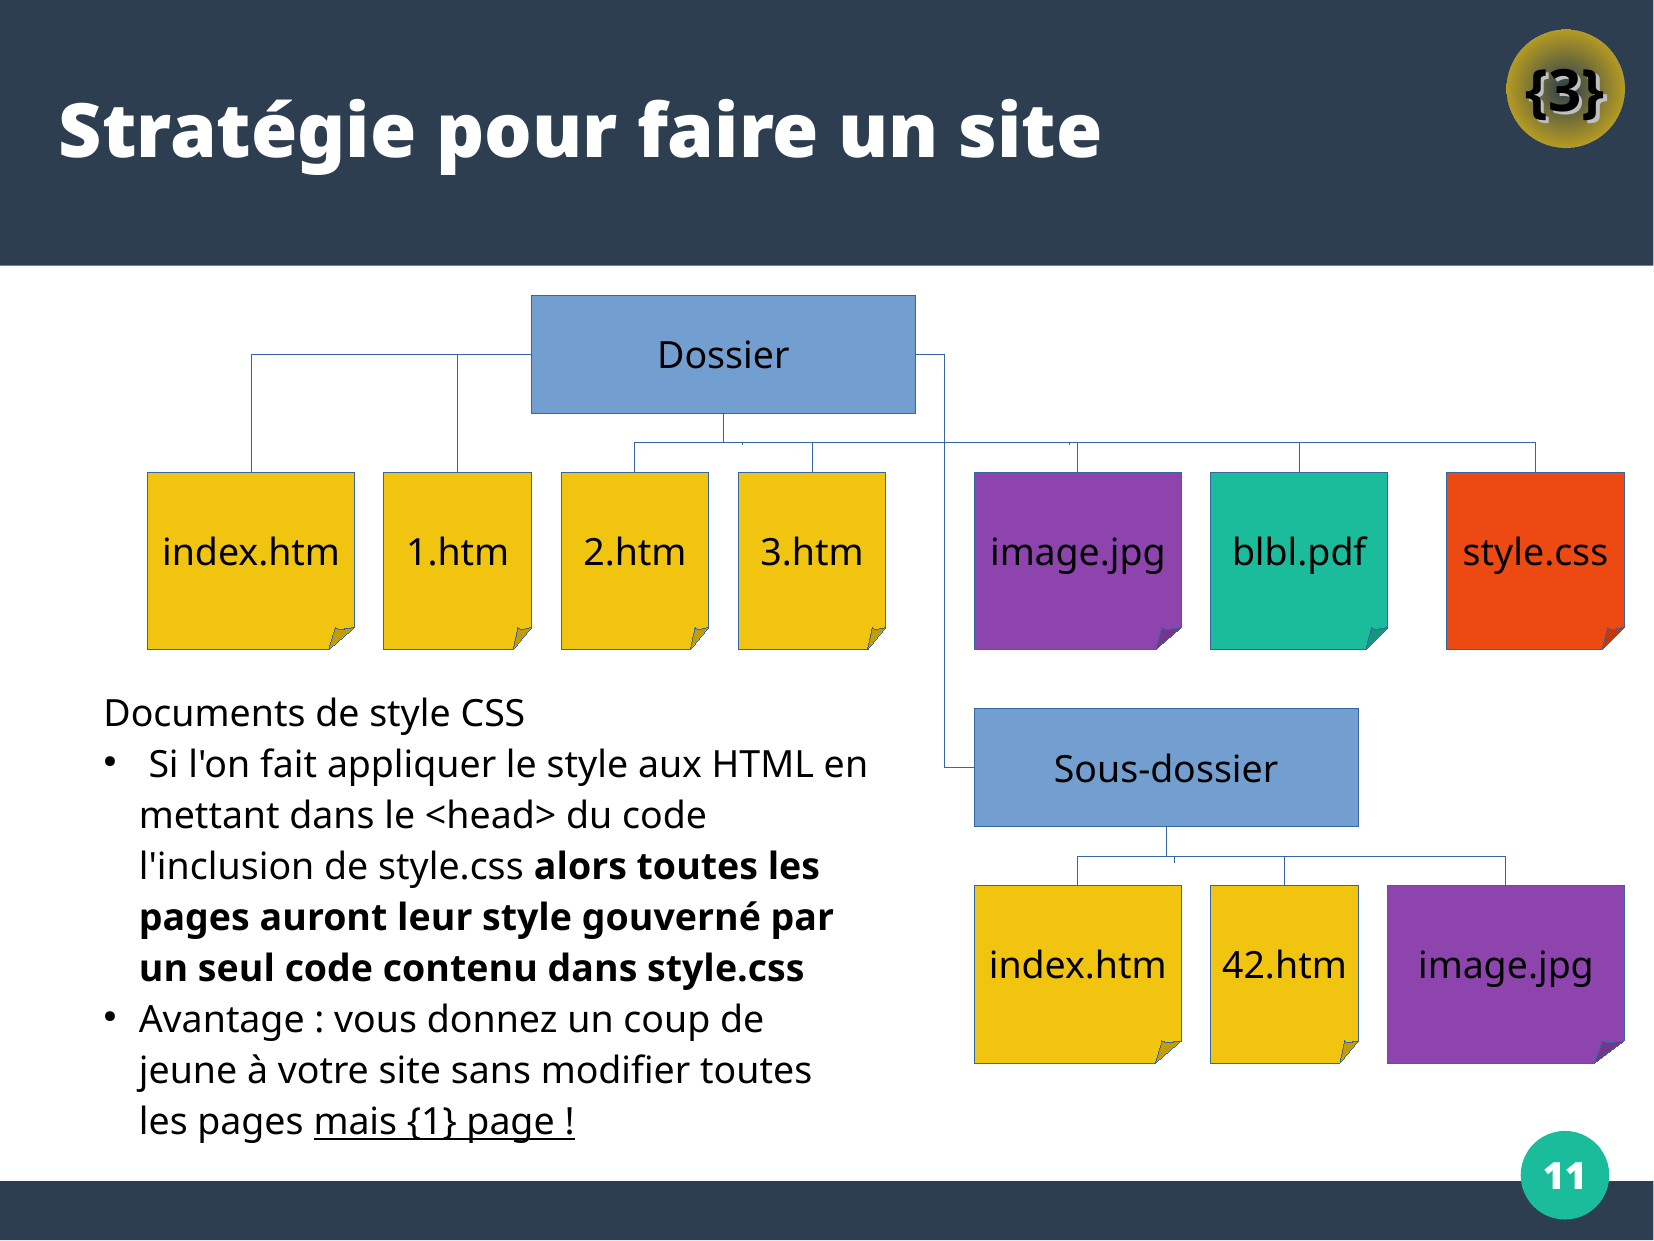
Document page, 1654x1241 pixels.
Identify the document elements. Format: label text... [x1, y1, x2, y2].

text_box style.css [1446, 472, 1625, 650]
text_box index.htm [974, 885, 1182, 1064]
text_box Dossier [531, 295, 916, 414]
text_box image.jpg [1387, 885, 1625, 1064]
text_box 2.htm [561, 472, 709, 650]
text_box Documents de style CSS Si l'on fait appliquer le style aux HTML en mettant dans le <head> du code l'inclusion de style.css alors toutes les pages auront leur style gouverné par un seul code contenu dans style.css Avantage : vous donnez un coup de jeune à votre site sans modifier toutes les pages mais {1} page ! [88, 679, 886, 1173]
title Stratégie pour faire un site [59, 49, 1595, 207]
text_box {3} [1506, 29, 1625, 148]
text_box 1.htm [383, 472, 532, 650]
text_box 3.htm [738, 472, 886, 650]
text_box Sous-dossier [974, 708, 1359, 827]
text_box blbl.pdf [1210, 472, 1388, 650]
text_box index.htm [147, 472, 355, 650]
text_box image.jpg [974, 472, 1182, 650]
text_box 42.htm [1210, 885, 1359, 1064]
